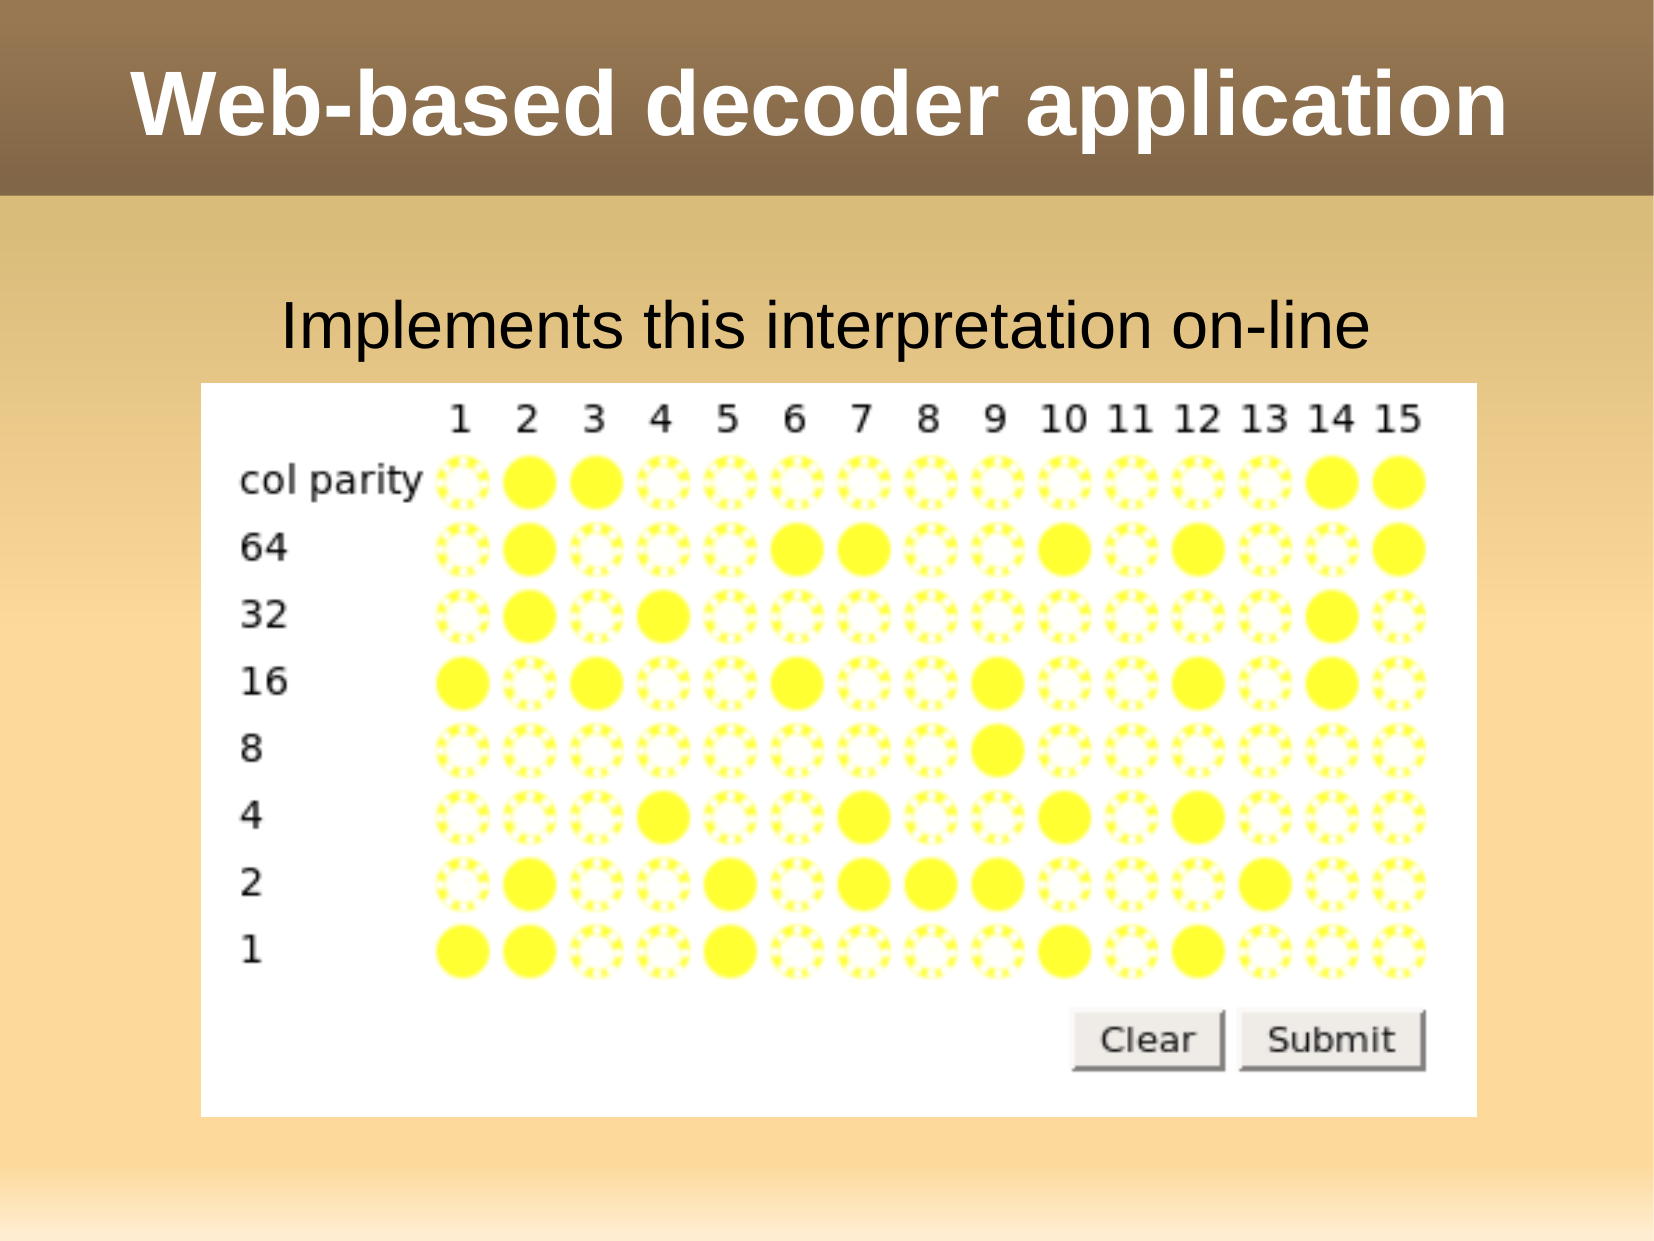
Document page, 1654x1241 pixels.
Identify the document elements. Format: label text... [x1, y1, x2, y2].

subtitle Implements this interpretation on-line [82, 271, 1571, 1128]
title Web-based decoder application [76, 0, 1565, 211]
picture [0, 0, 1654, 1241]
